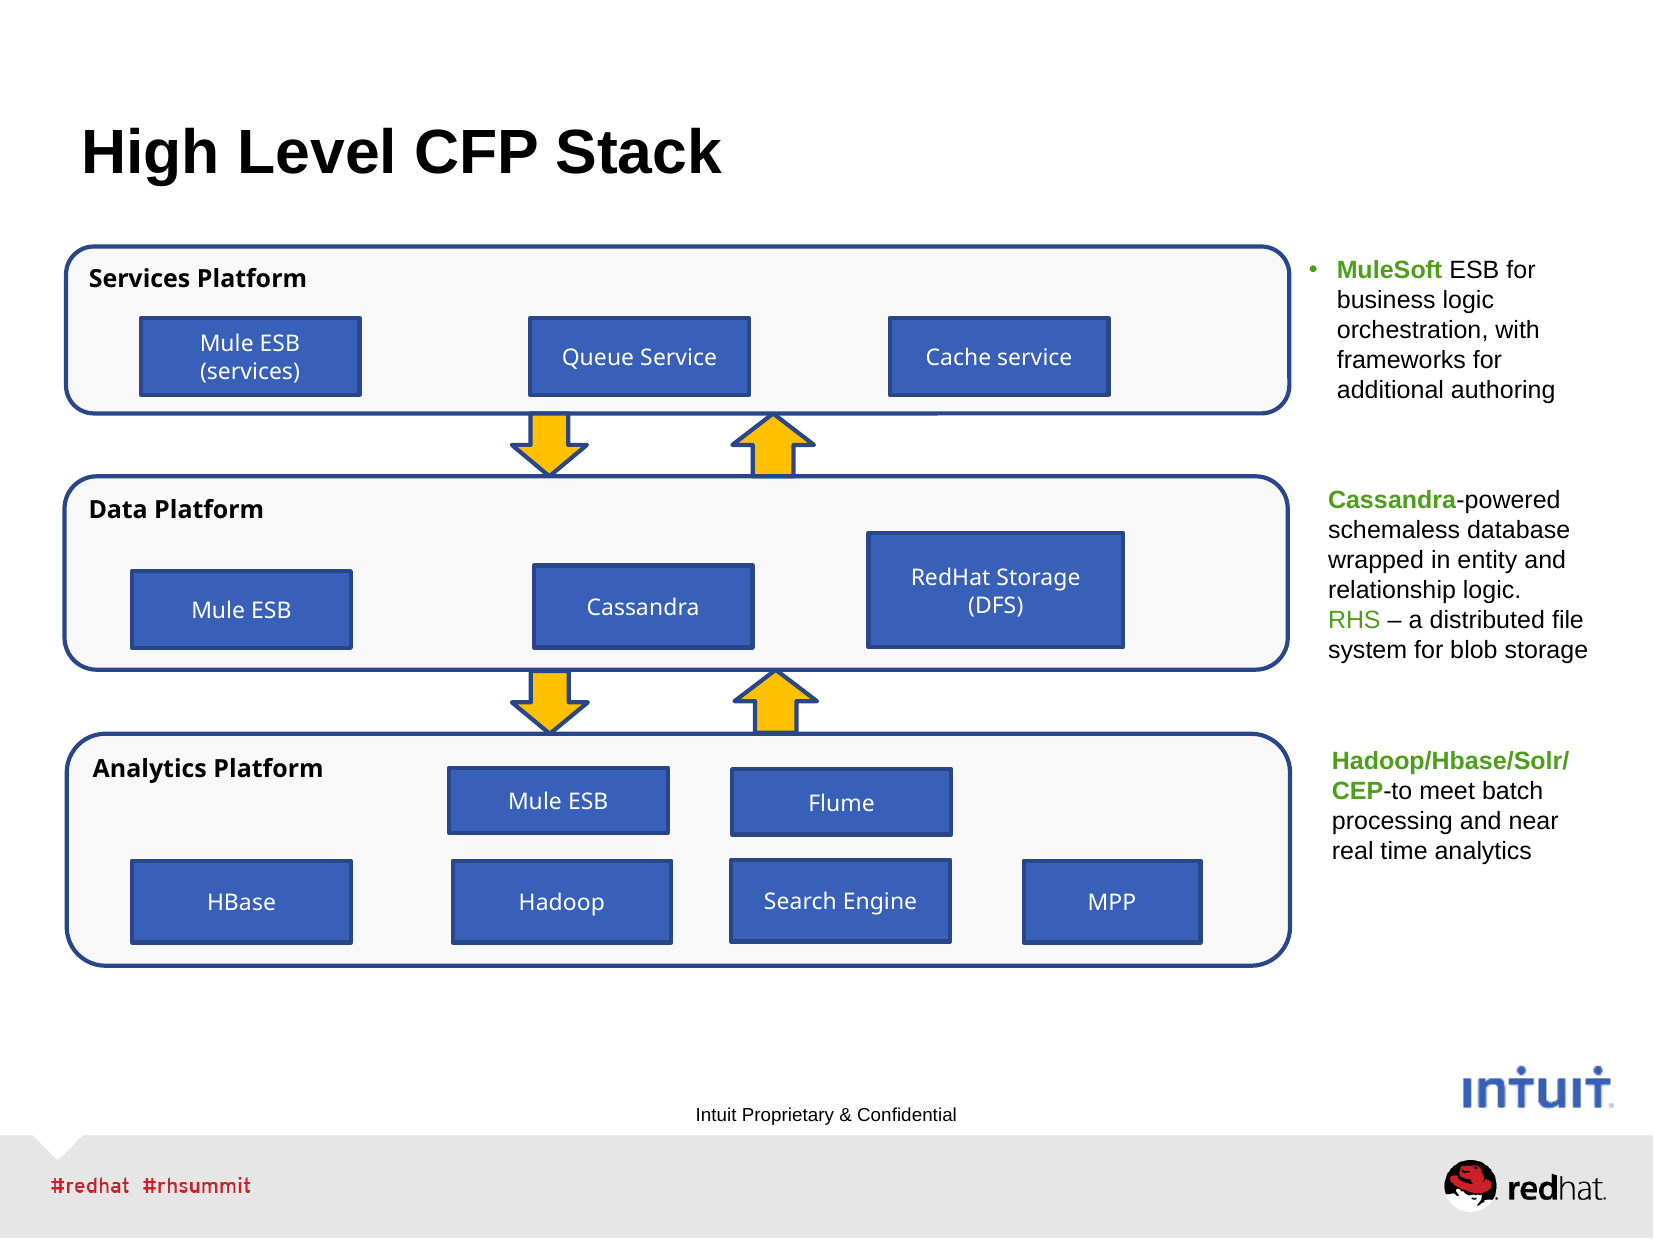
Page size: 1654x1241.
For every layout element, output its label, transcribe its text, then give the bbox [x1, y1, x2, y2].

text_box Data Platform [64, 476, 1288, 670]
text_box Mule ESB [132, 571, 351, 648]
text_box HBase [132, 860, 351, 943]
text_box Cassandra [533, 565, 753, 648]
text_box Mule ESB [448, 767, 668, 833]
text_box Search Engine [731, 859, 951, 942]
text_box Services Platform [66, 246, 1290, 414]
text_box [511, 413, 588, 477]
text_box Flume [732, 769, 952, 835]
text_box Queue Service [530, 317, 750, 395]
text_box RedHat Storage (DFS) [868, 532, 1123, 648]
text_box Hadoop [452, 860, 672, 943]
title High Level CFP Stack [81, 68, 1569, 187]
text_box [732, 413, 815, 477]
text_box [734, 669, 818, 733]
text_box [511, 670, 588, 734]
picture [0, 0, 1654, 1238]
text_box MPP [1023, 860, 1201, 943]
text_box MuleSoft ESB for business logic orchestration, with frameworks for additional authoring [1294, 246, 1594, 412]
text_box Cassandra-powered schemaless database wrapped in entity and relationship logic. RHS – a distributed file system for blob storage [1313, 476, 1615, 671]
text_box Mule ESB (services) [140, 317, 360, 395]
text_box Hadoop/Hbase/Solr/CEP-to meet batch processing and near real time analytics [1317, 737, 1619, 872]
text_box Cache service [889, 317, 1109, 395]
text_box Analytics Platform [66, 733, 1291, 966]
